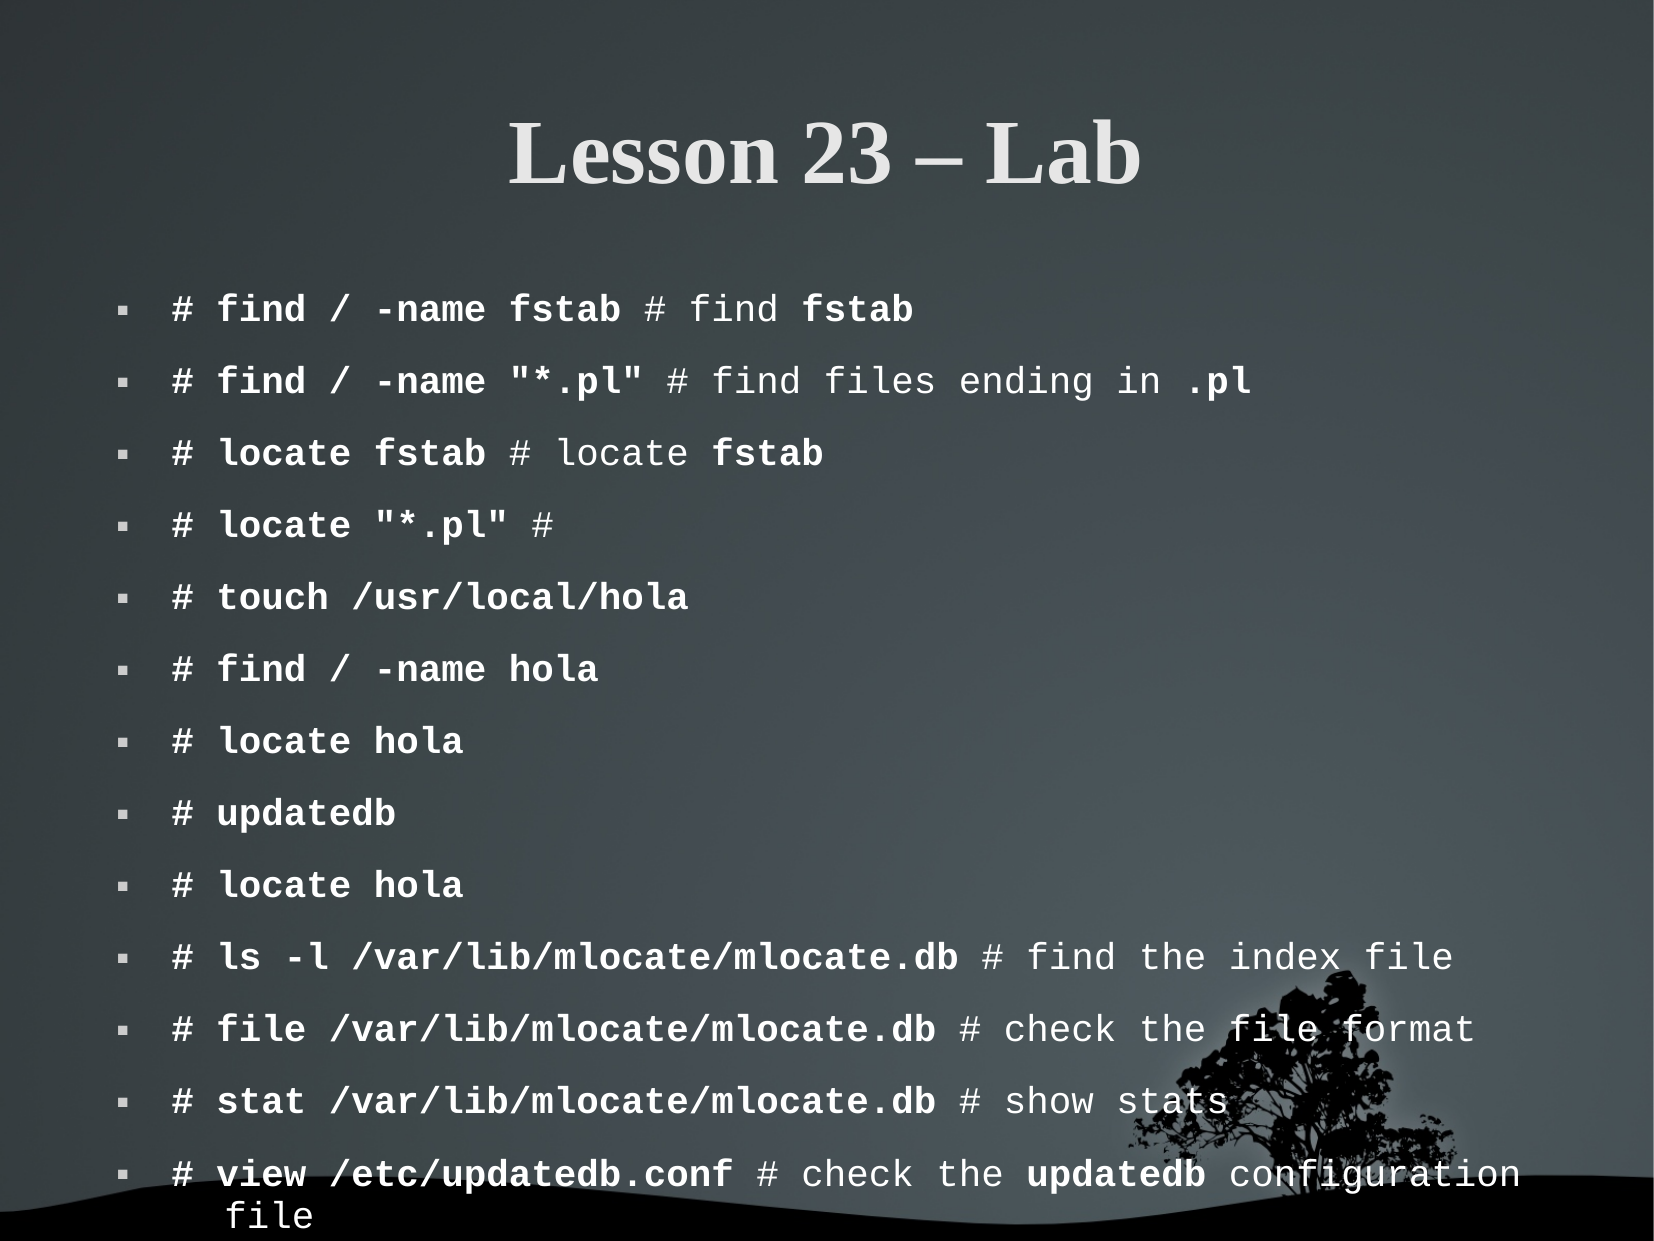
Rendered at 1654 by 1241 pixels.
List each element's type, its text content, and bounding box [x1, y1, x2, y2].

title Lesson 23 – Lab [82, 49, 1571, 257]
picture [0, 0, 1654, 1241]
list # find / -name fstab # find fstab # find / -name "*.pl" # find files ending in .pl # locate fstab # locate fstab # locate "*.pl" # # touch /usr/local/hola # find / -name hola # locate hola # updatedb # locate hola # ls -l /var/lib/mlocate/mlocate.db # find the index file # file /var/lib/mlocate/mlocate.db # check the file format # stat /var/lib/mlocate/mlocate.db # show stats # view /etc/updatedb.conf # check the updatedb configuration file [82, 290, 1571, 1109]
